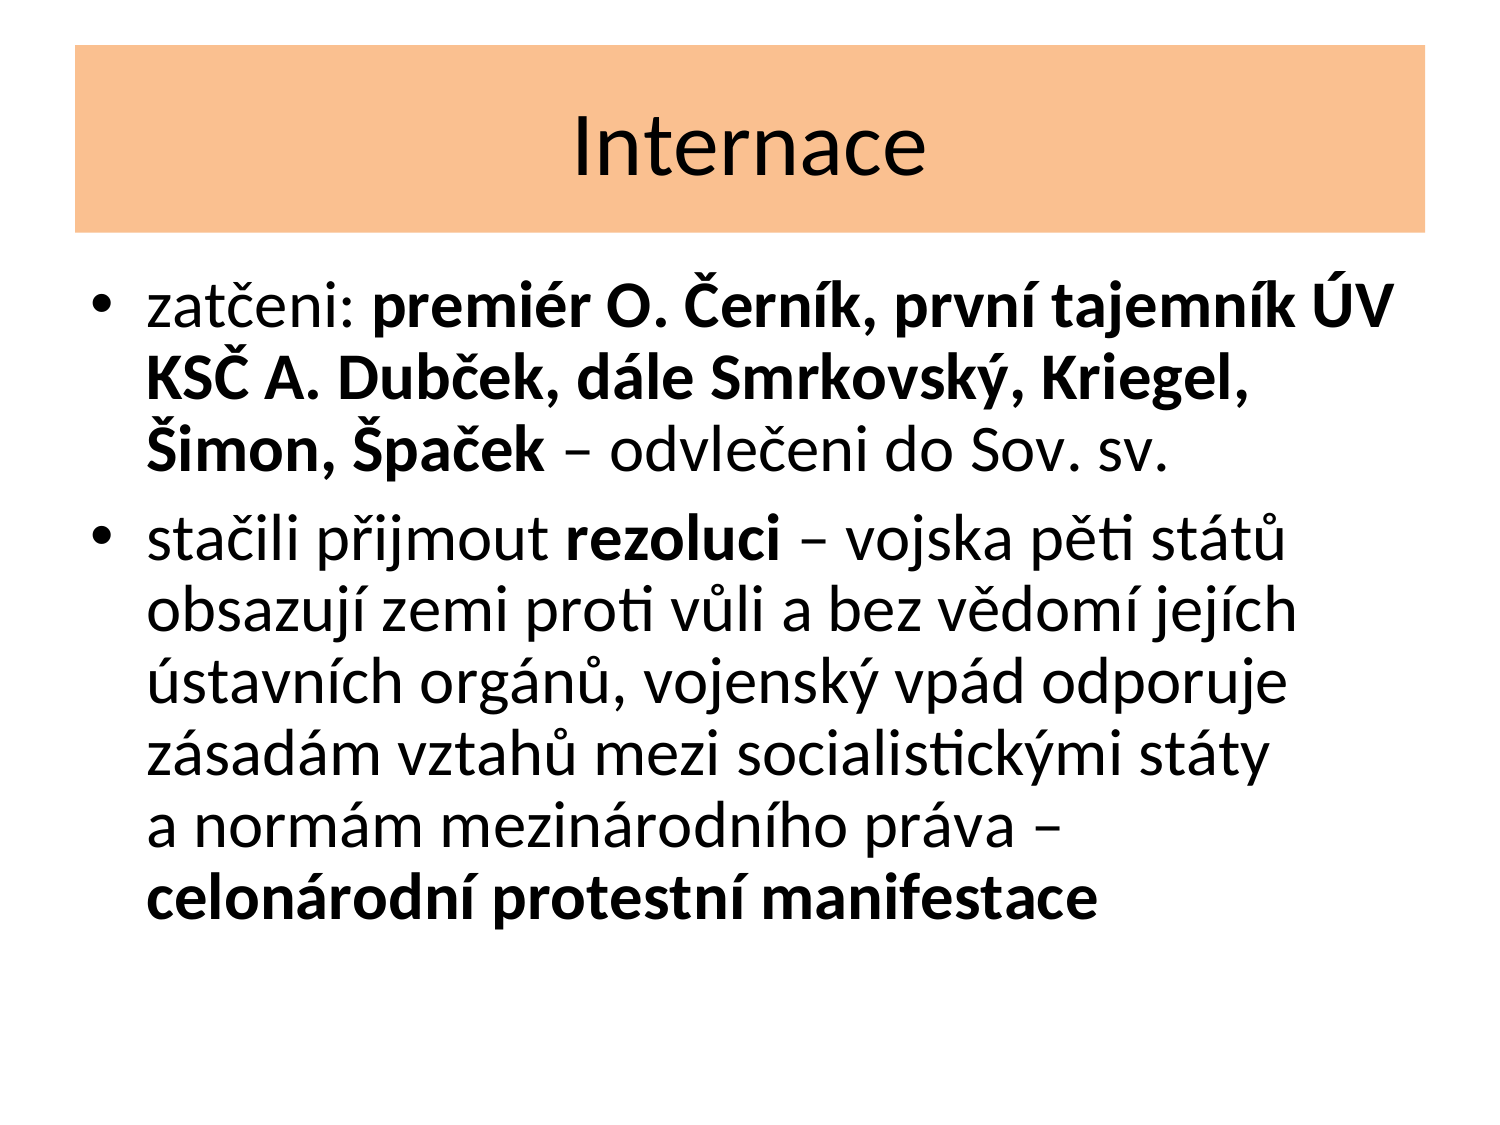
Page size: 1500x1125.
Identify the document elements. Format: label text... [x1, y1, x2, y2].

title Internace [75, 45, 1426, 233]
list zatčeni: premiér O. Černík, první tajemník ÚV KSČ A. Dubček, dále Smrkovský, Kriegel, Šimon, Špaček – odvlečeni do Sov. sv. stačili přijmout rezoluci – vojska pěti států obsazují zemi proti vůli a bez vědomí jejích ústavních orgánů, vojenský vpád odporuje zásadám vztahů mezi socialistickými státy a normám mezinárodního práva – celonárodní protestní manifestace [75, 262, 1426, 1006]
